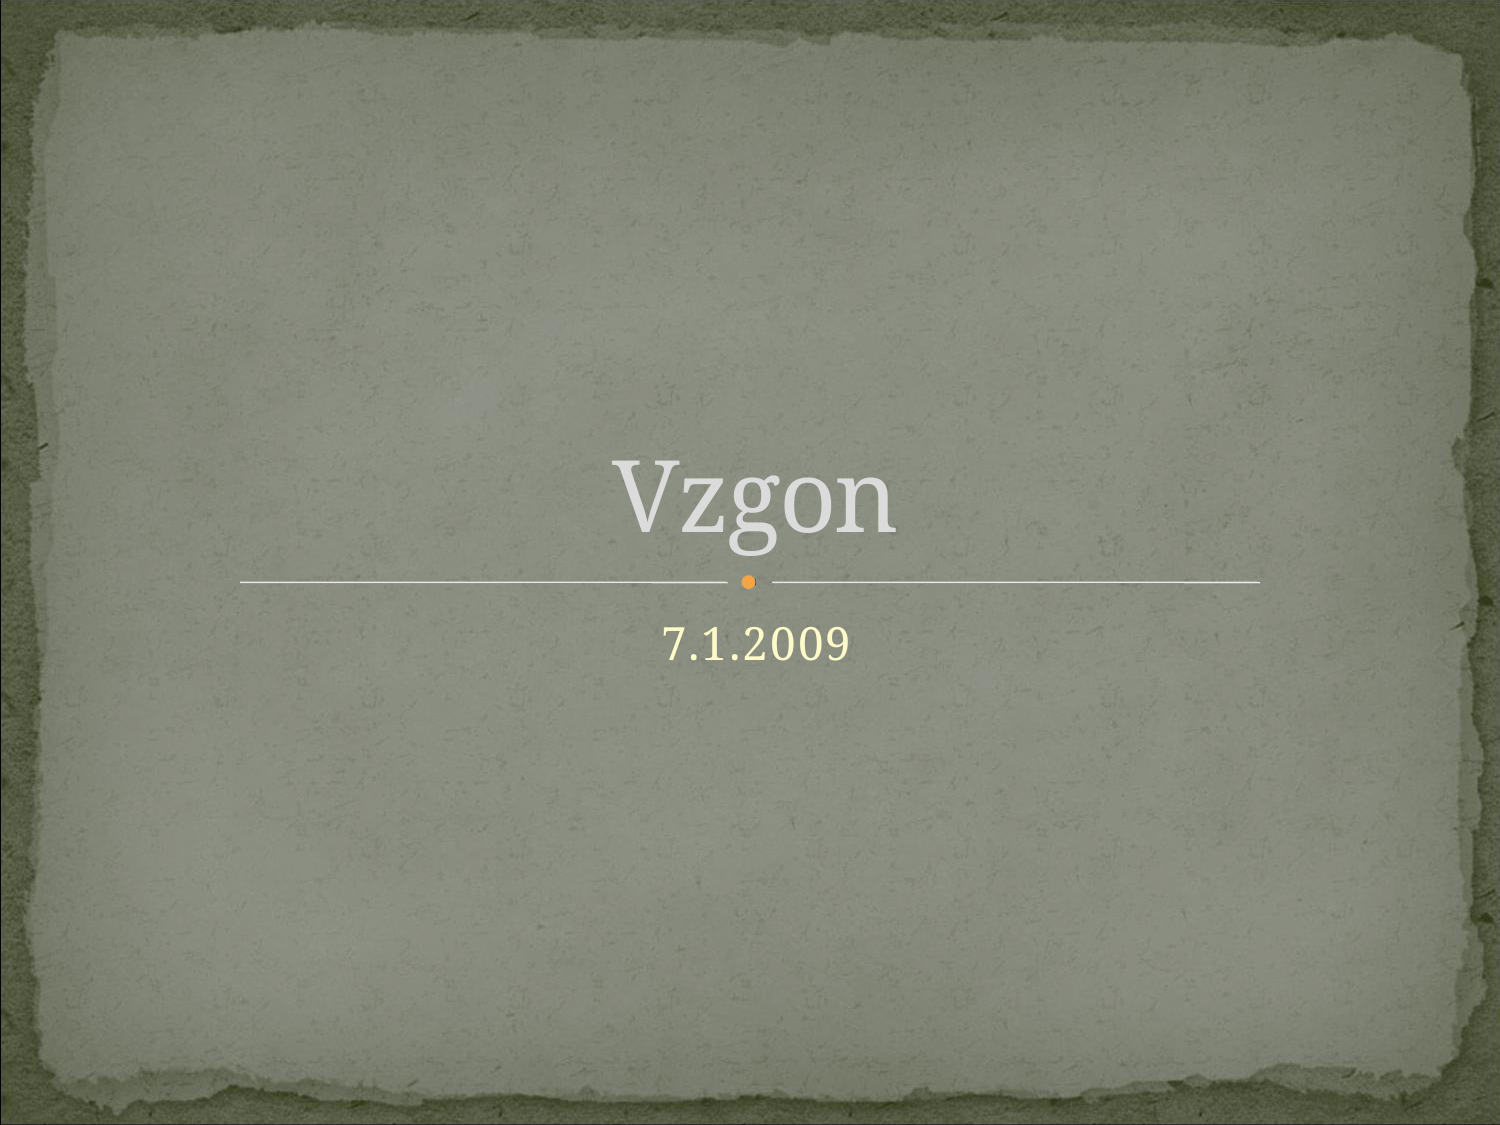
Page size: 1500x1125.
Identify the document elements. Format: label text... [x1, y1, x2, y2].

subtitle 7.1.2009 [75, 607, 1438, 795]
picture [0, 0, 1500, 1125]
title Vzgon [75, 235, 1438, 561]
